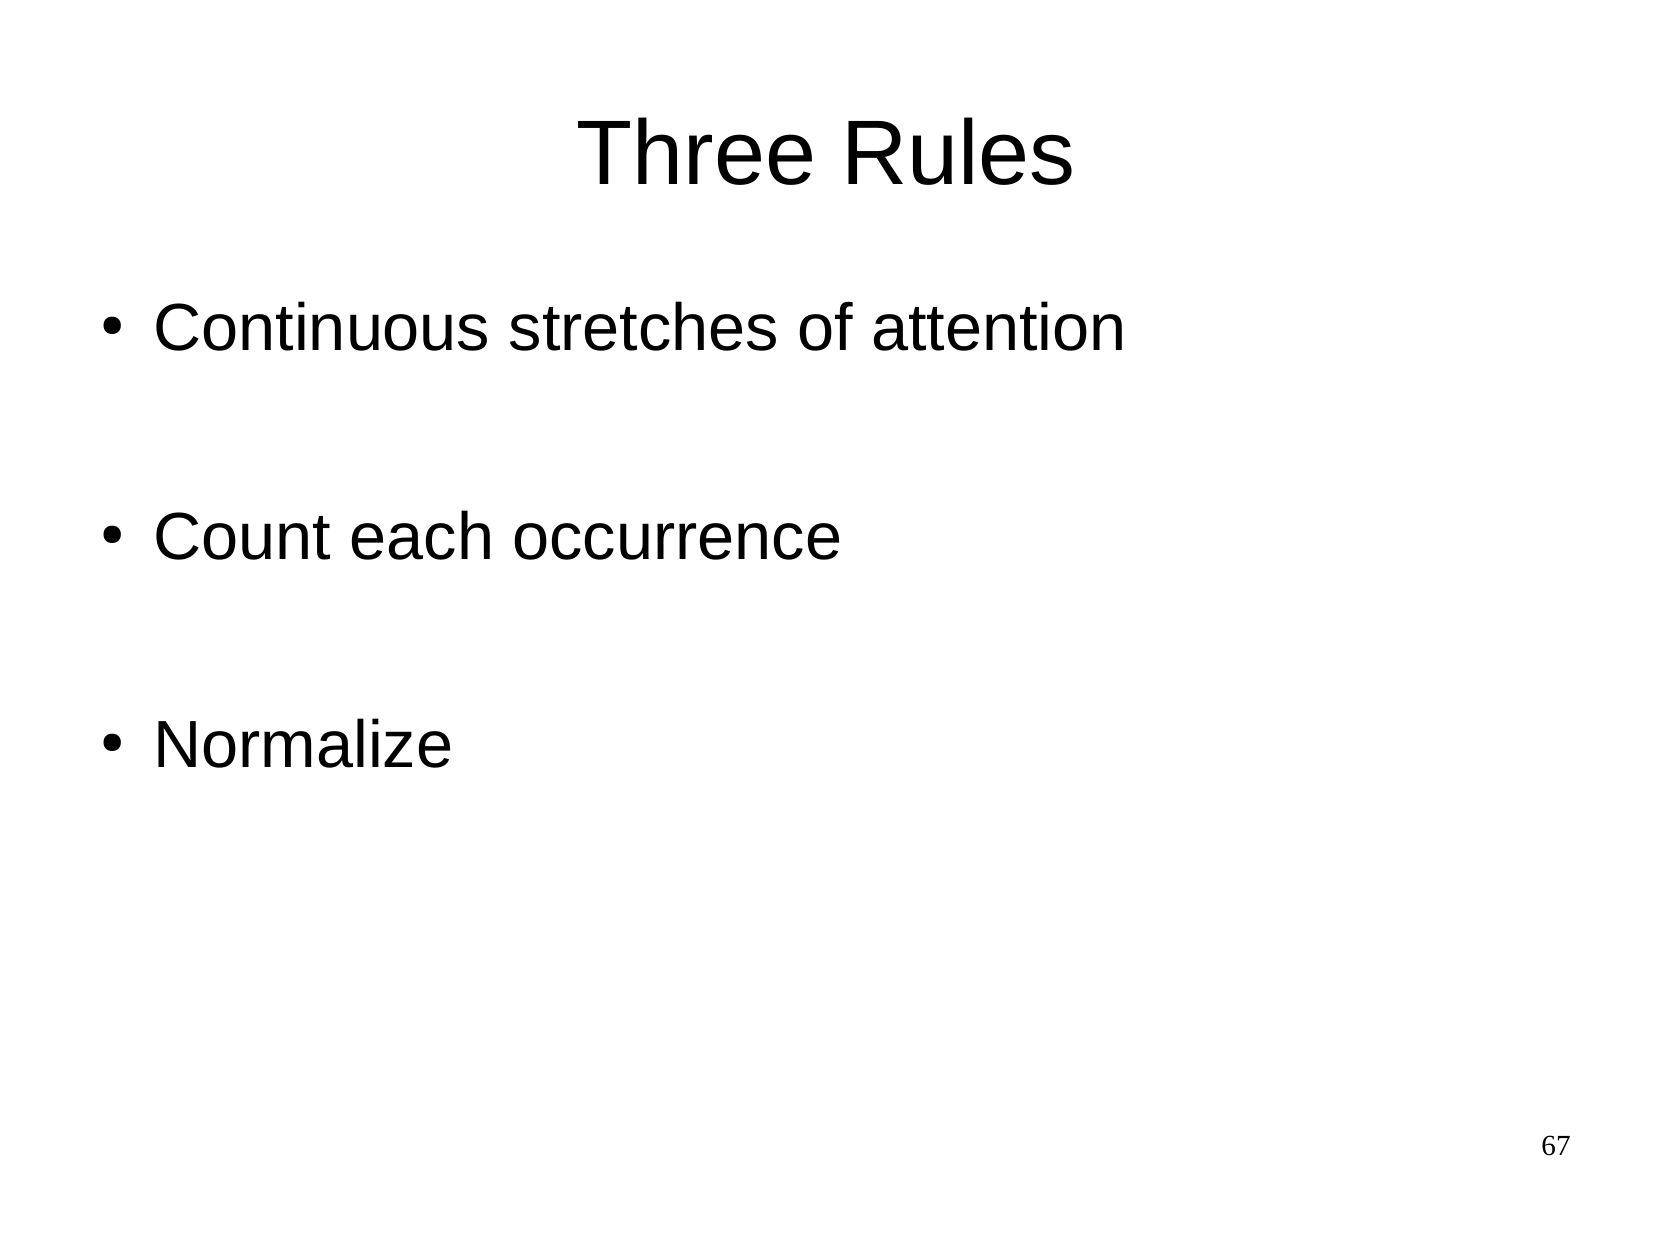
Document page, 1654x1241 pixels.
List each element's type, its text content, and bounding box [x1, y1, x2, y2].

list Continuous stretches of attention Count each occurrence Normalize [82, 290, 1571, 1010]
title Three Rules [82, 49, 1571, 257]
